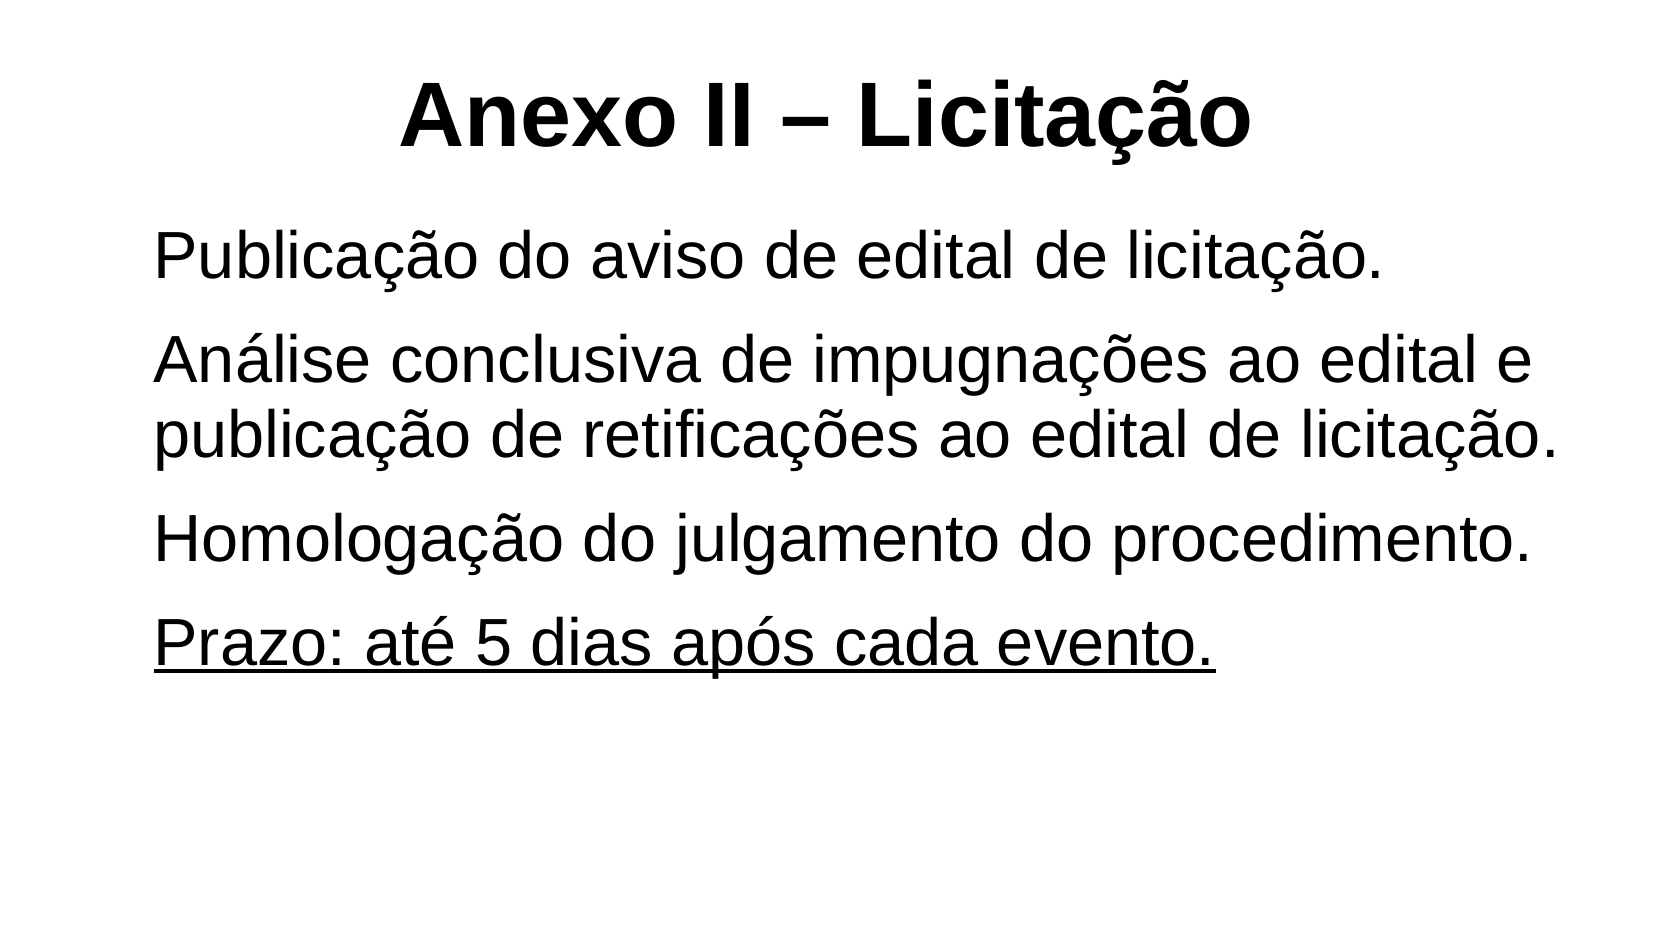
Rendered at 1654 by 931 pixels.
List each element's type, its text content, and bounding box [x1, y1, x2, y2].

title Anexo II – Licitação [82, 37, 1571, 193]
list Publicação do aviso de edital de licitação. Análise conclusiva de impugnações ao edital e publicação de retificações ao edital de licitação. Homologação do julgamento do procedimento. Prazo: até 5 dias após cada evento. [82, 217, 1571, 898]
